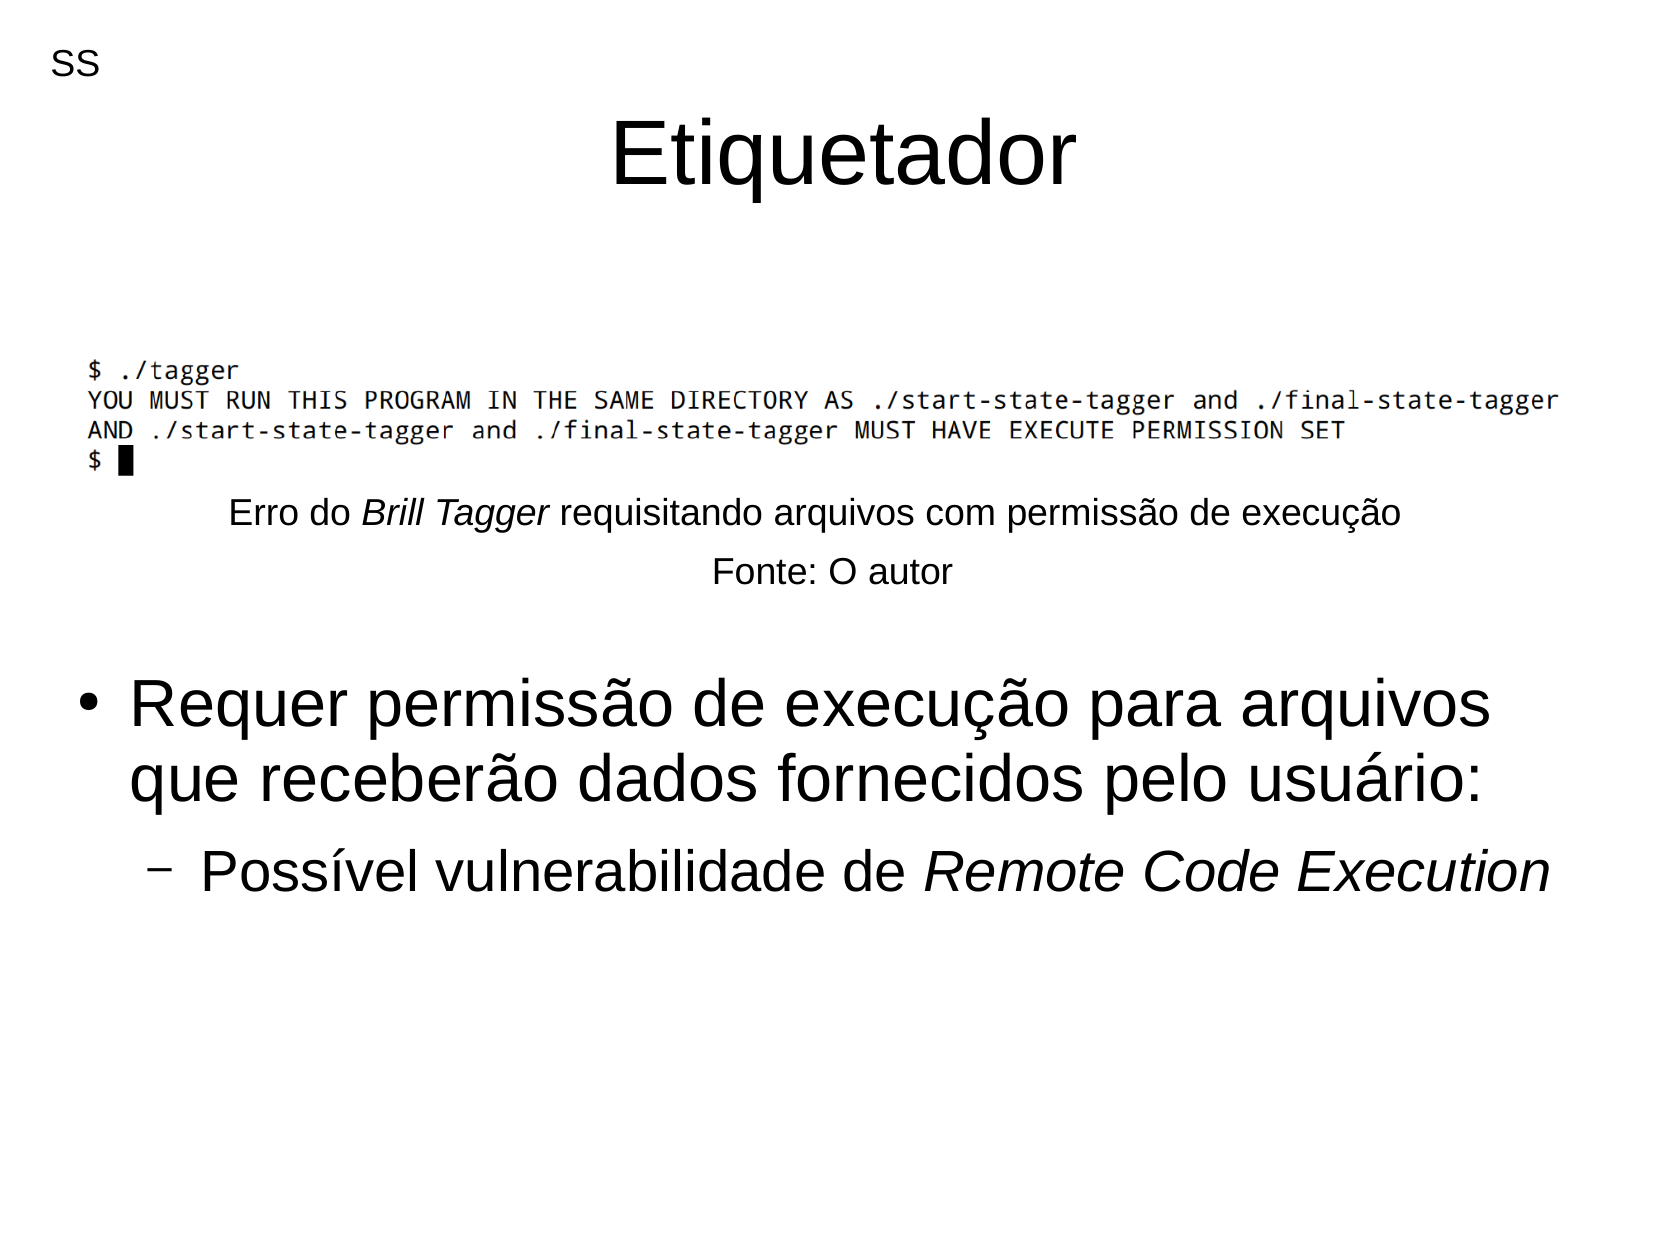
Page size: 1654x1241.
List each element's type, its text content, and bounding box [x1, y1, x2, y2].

picture [82, 346, 1571, 483]
title Etiquetador [82, 49, 1571, 257]
text_box Fonte: O autor [236, 543, 1430, 601]
text_box SS [35, 35, 116, 93]
text_box Erro do Brill Tagger requisitando arquivos com permissão de execução [106, 484, 1524, 584]
list Requer permissão de execução para arquivos que receberão dados fornecidos pelo usuário: Possível vulnerabilidade de Remote Code Execution [59, 665, 1595, 1009]
